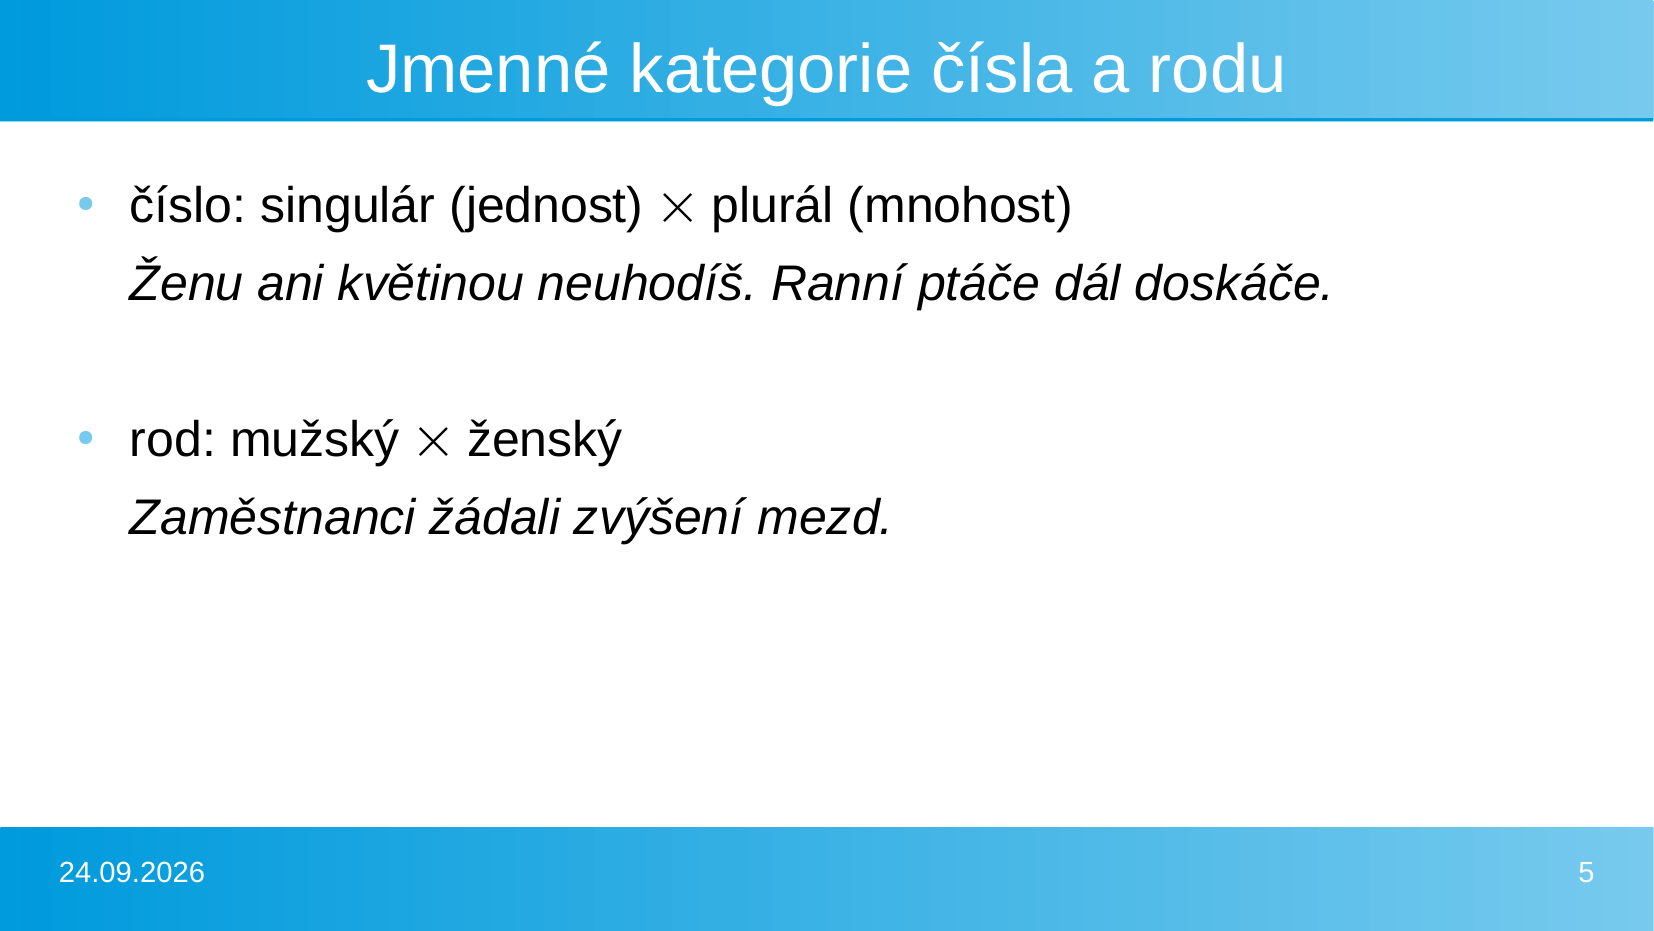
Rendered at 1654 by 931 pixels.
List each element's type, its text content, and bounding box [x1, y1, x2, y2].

title Jmenné kategorie čísla a rodu [59, 29, 1595, 108]
list číslo: singulár (jednost)  plurál (mnohost) Ženu ani květinou neuhodíš. Ranní ptáče dál doskáče. rod: mužský  ženský Zaměstnanci žádali zvýšení mezd. [59, 177, 1595, 768]
